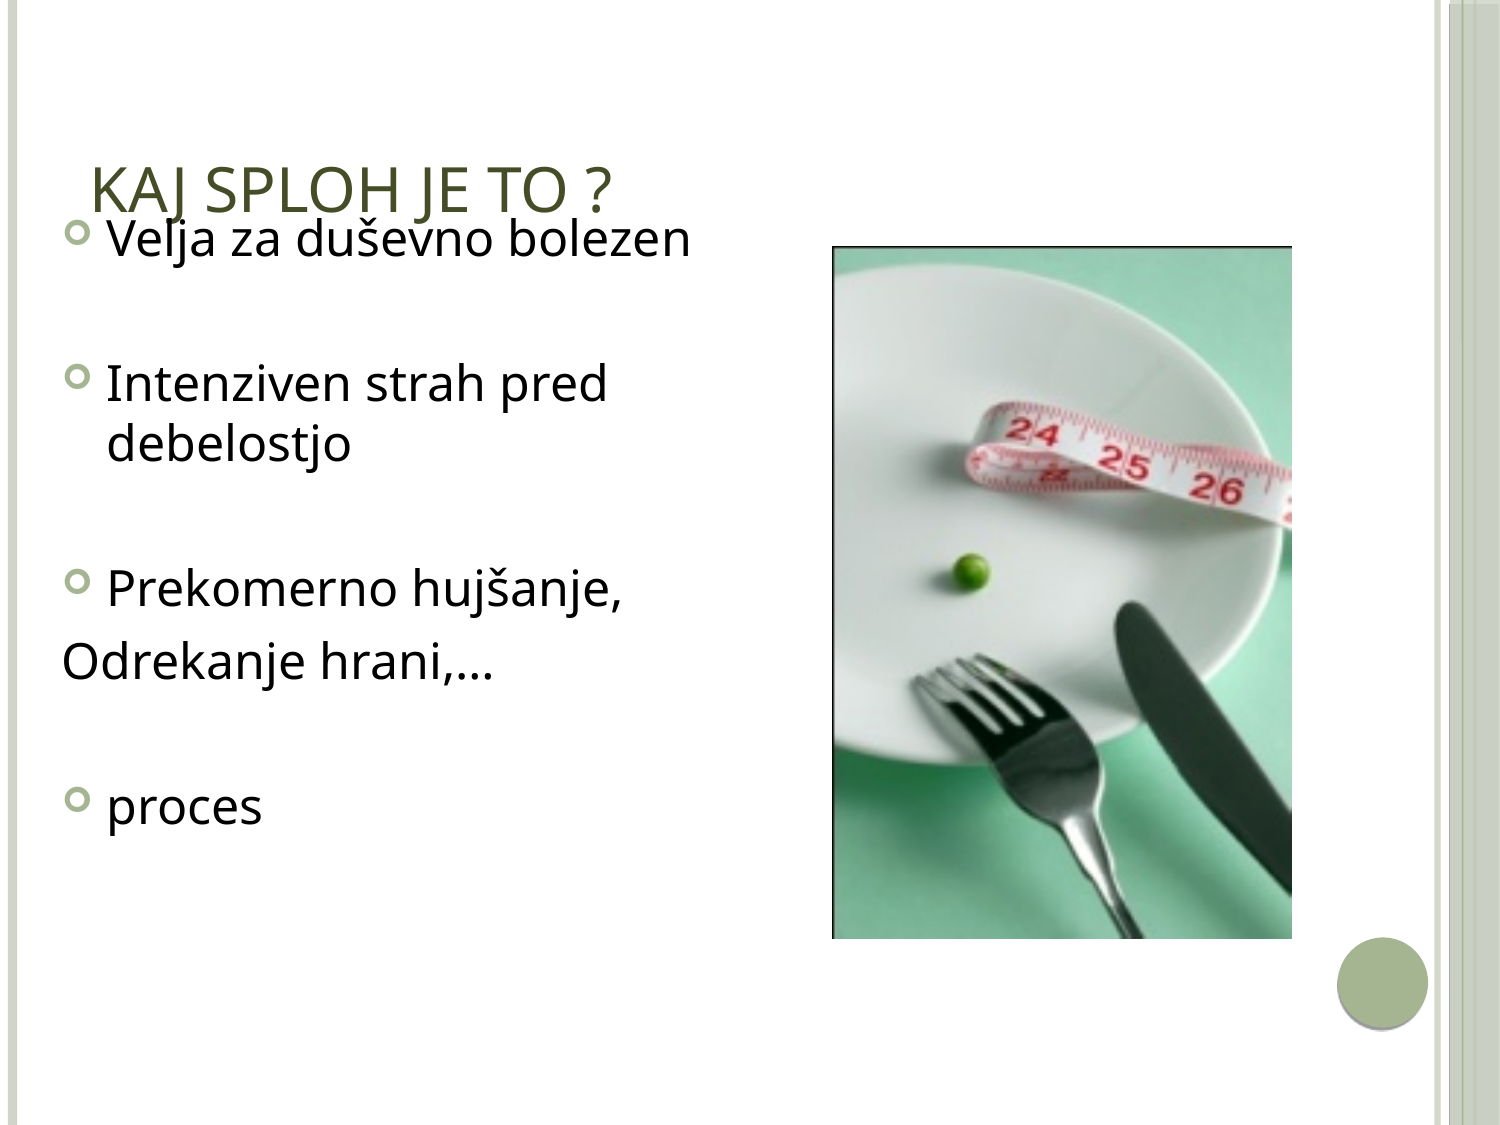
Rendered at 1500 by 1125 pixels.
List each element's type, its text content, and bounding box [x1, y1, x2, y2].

list Velja za duševno bolezen Intenziven strah pred debelostjo Prekomerno hujšanje, Odrekanje hrani,… proces [46, 199, 738, 1099]
picture [832, 246, 1292, 939]
title Kaj sploh je to ? [75, 45, 1300, 233]
